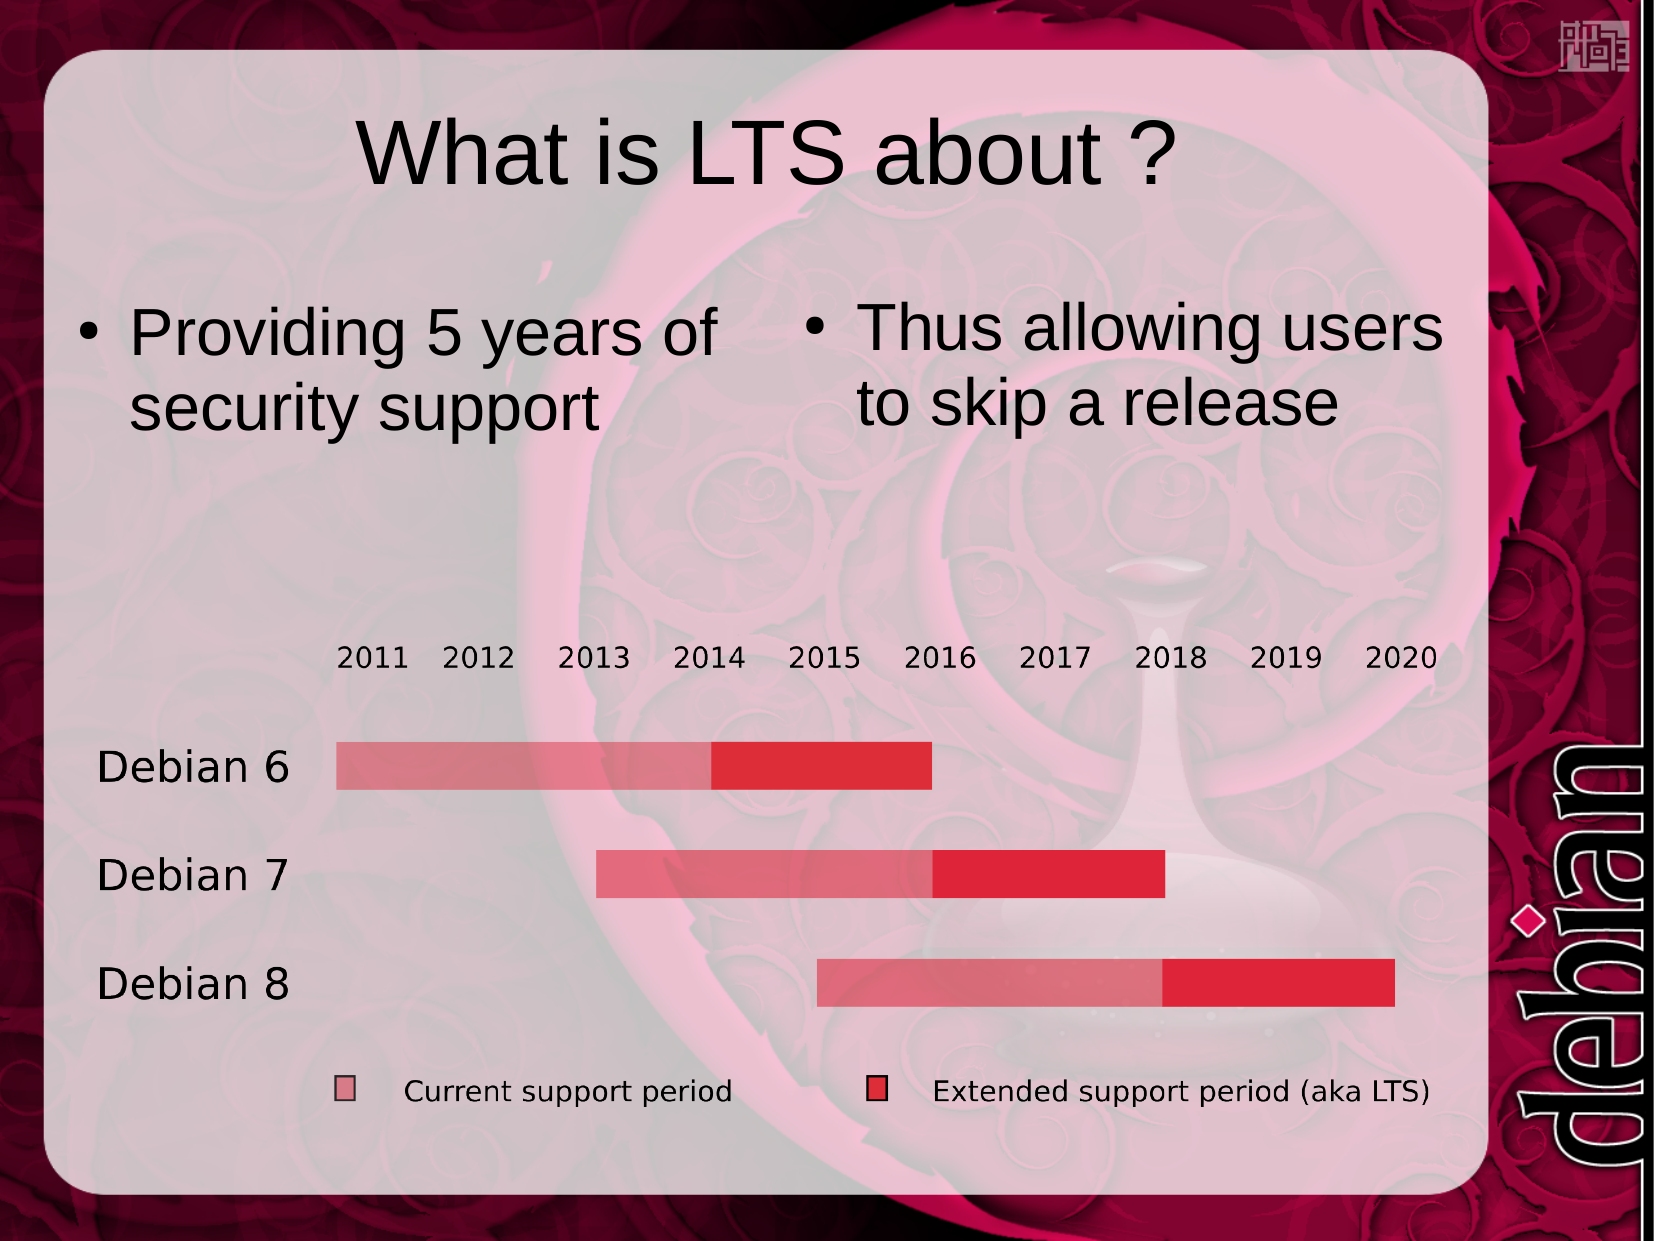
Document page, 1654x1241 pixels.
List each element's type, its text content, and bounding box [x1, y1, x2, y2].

list Providing 5 years of security support [59, 295, 751, 534]
picture [0, 0, 1654, 1241]
list Thus allowing users to skip a release [785, 290, 1477, 681]
title What is LTS about ? [59, 49, 1477, 257]
